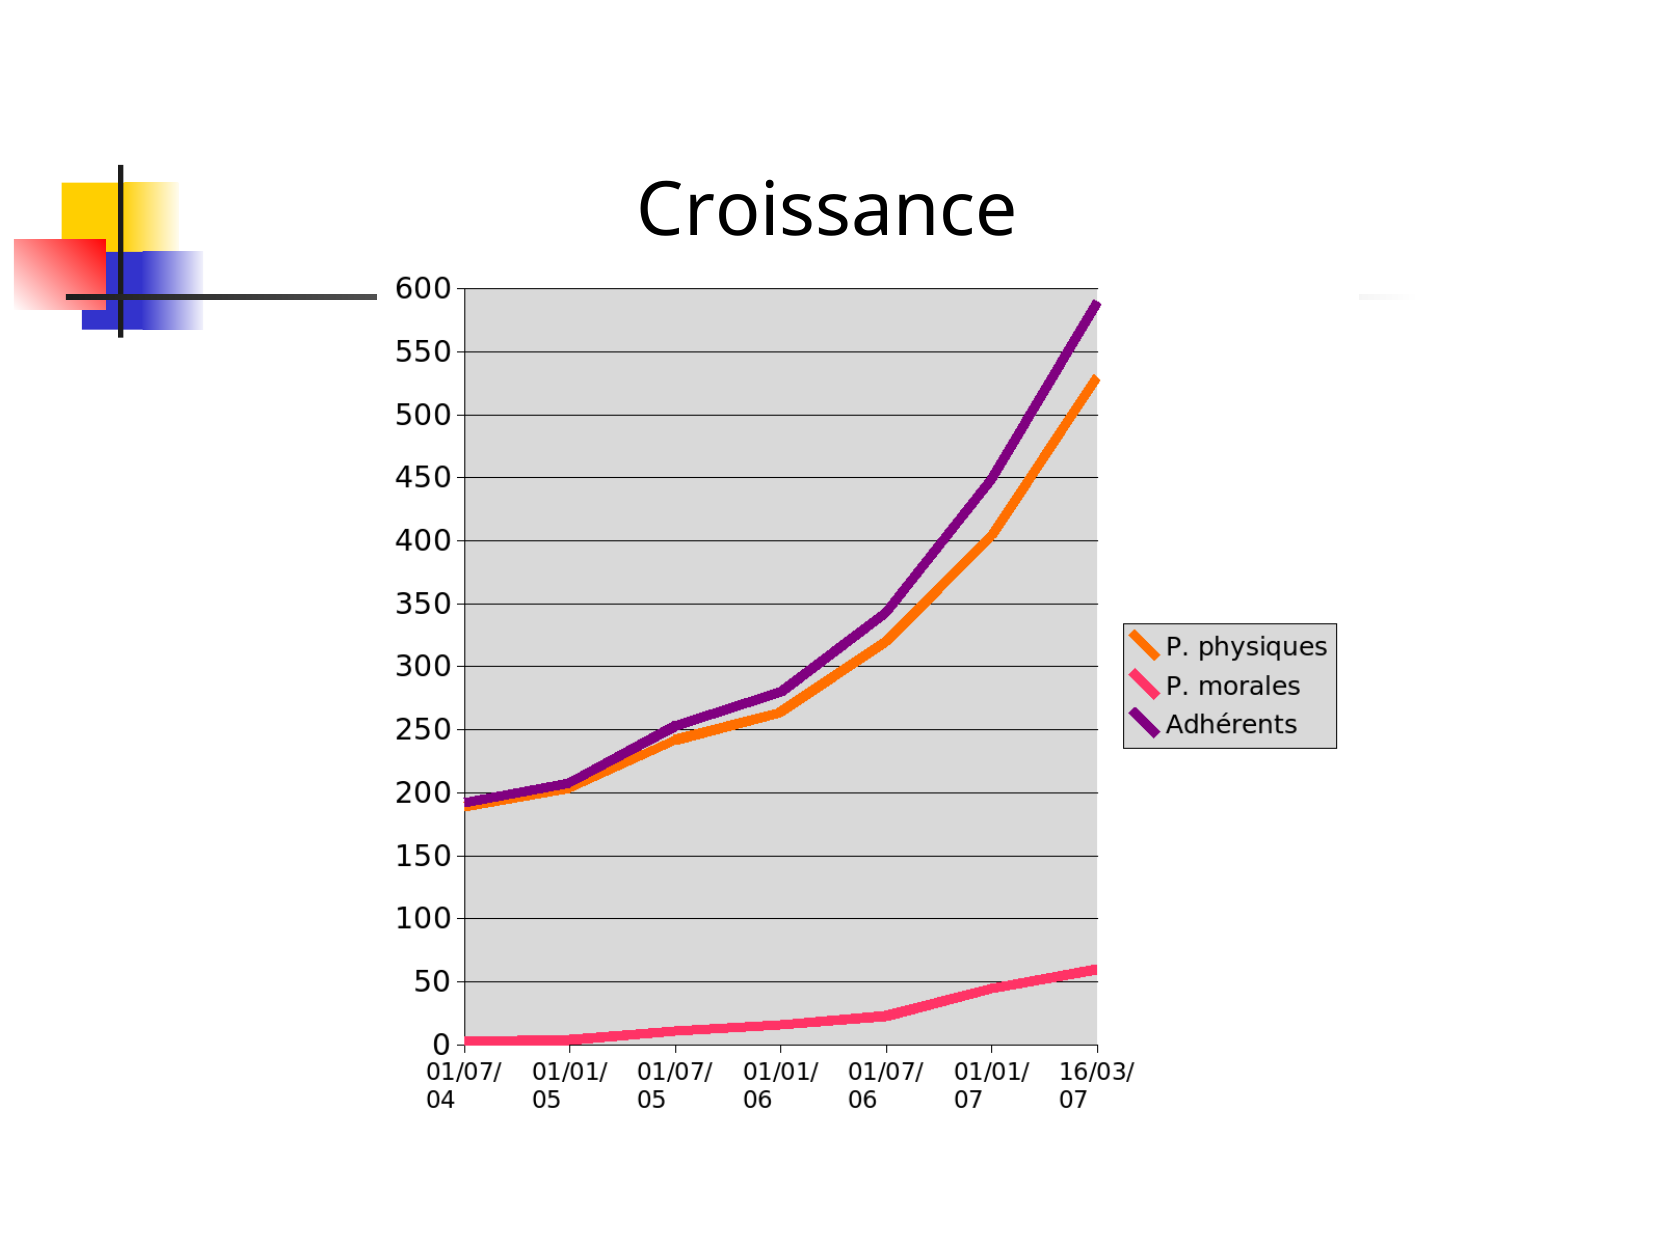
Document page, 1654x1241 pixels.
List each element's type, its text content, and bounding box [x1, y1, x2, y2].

picture [377, 257, 1359, 1138]
title Croissance [121, 102, 1534, 311]
